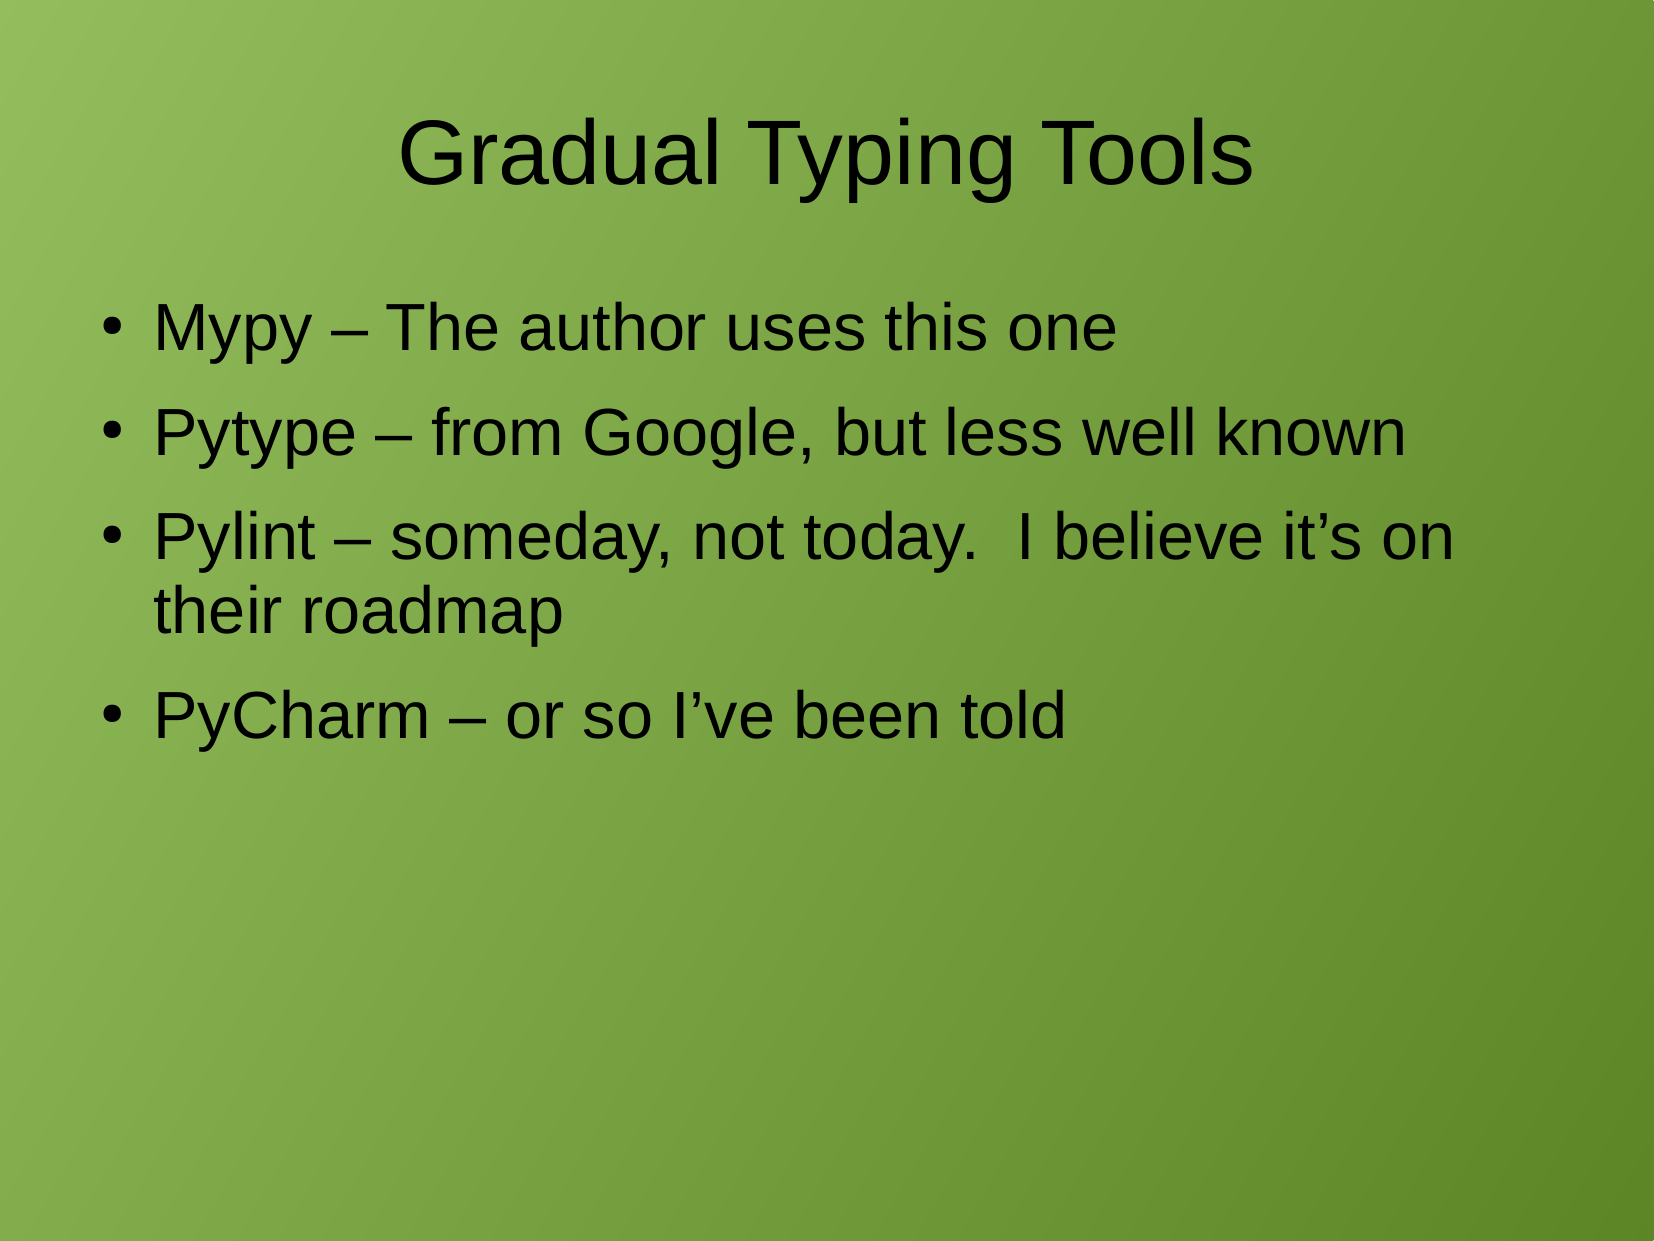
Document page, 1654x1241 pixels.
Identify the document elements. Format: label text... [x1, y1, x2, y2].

list Mypy – The author uses this one Pytype – from Google, but less well known Pylint – someday, not today. I believe it’s on their roadmap PyCharm – or so I’ve been told [82, 290, 1571, 1010]
title Gradual Typing Tools [82, 49, 1571, 257]
